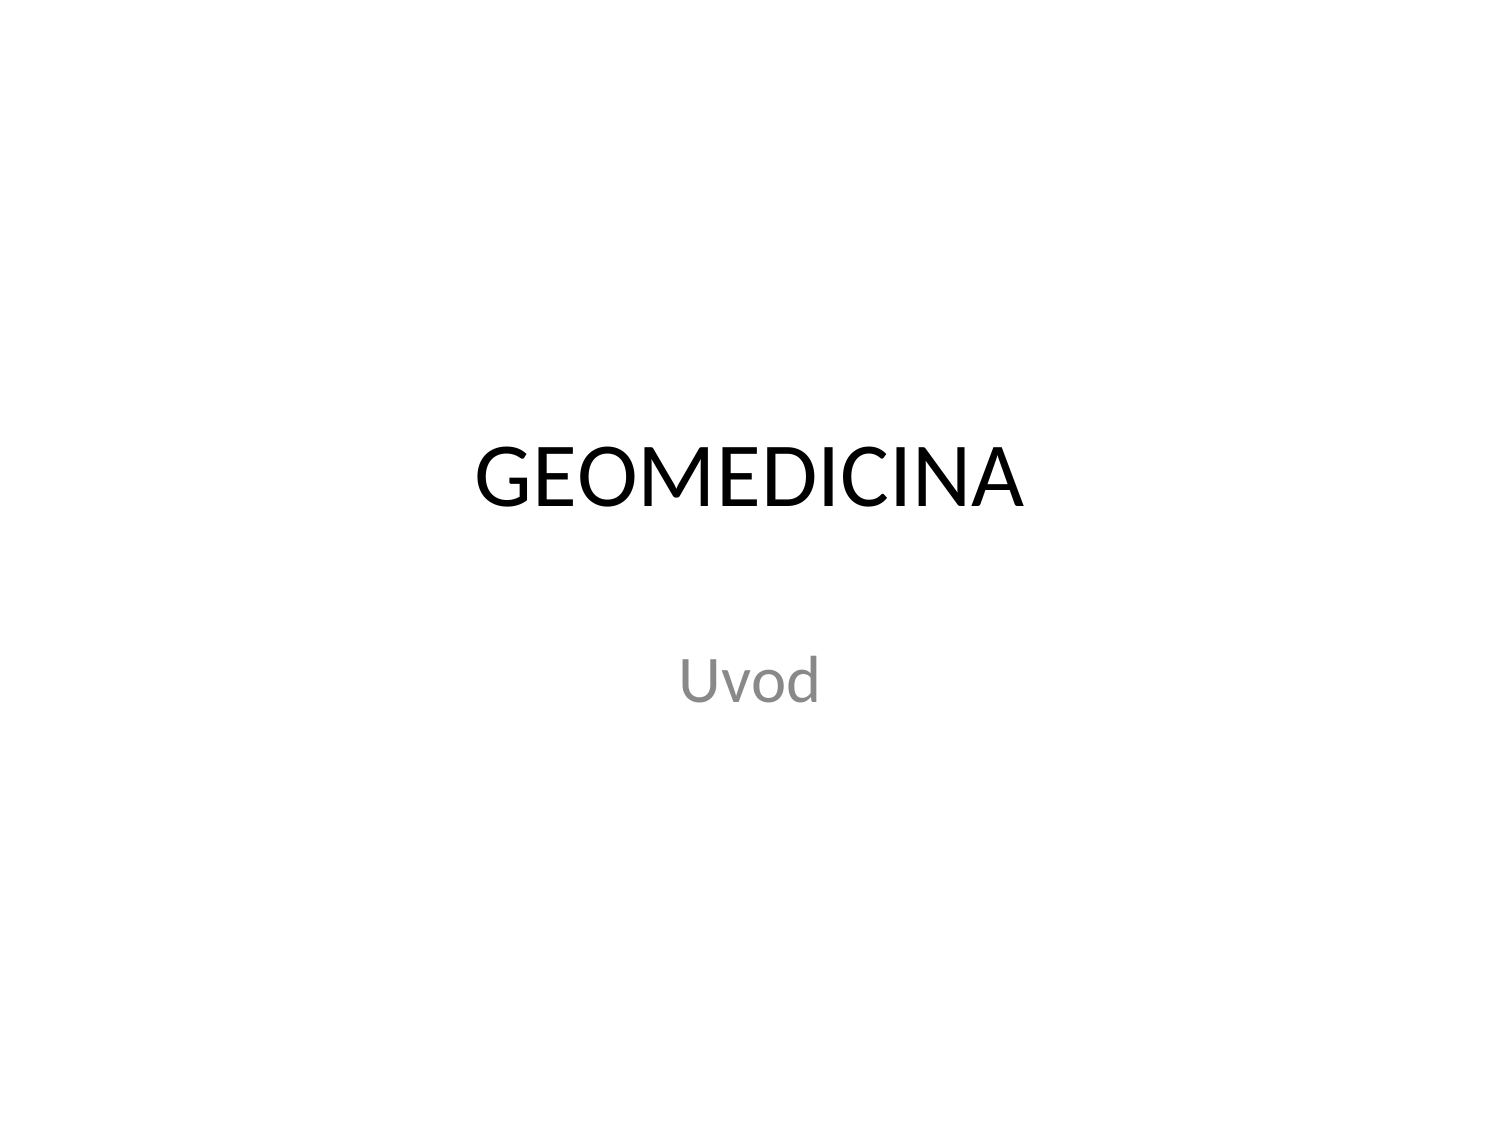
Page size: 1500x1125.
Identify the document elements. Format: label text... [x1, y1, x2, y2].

title GEOMEDICINA [112, 349, 1388, 591]
text_box Uvod [225, 637, 1276, 926]
